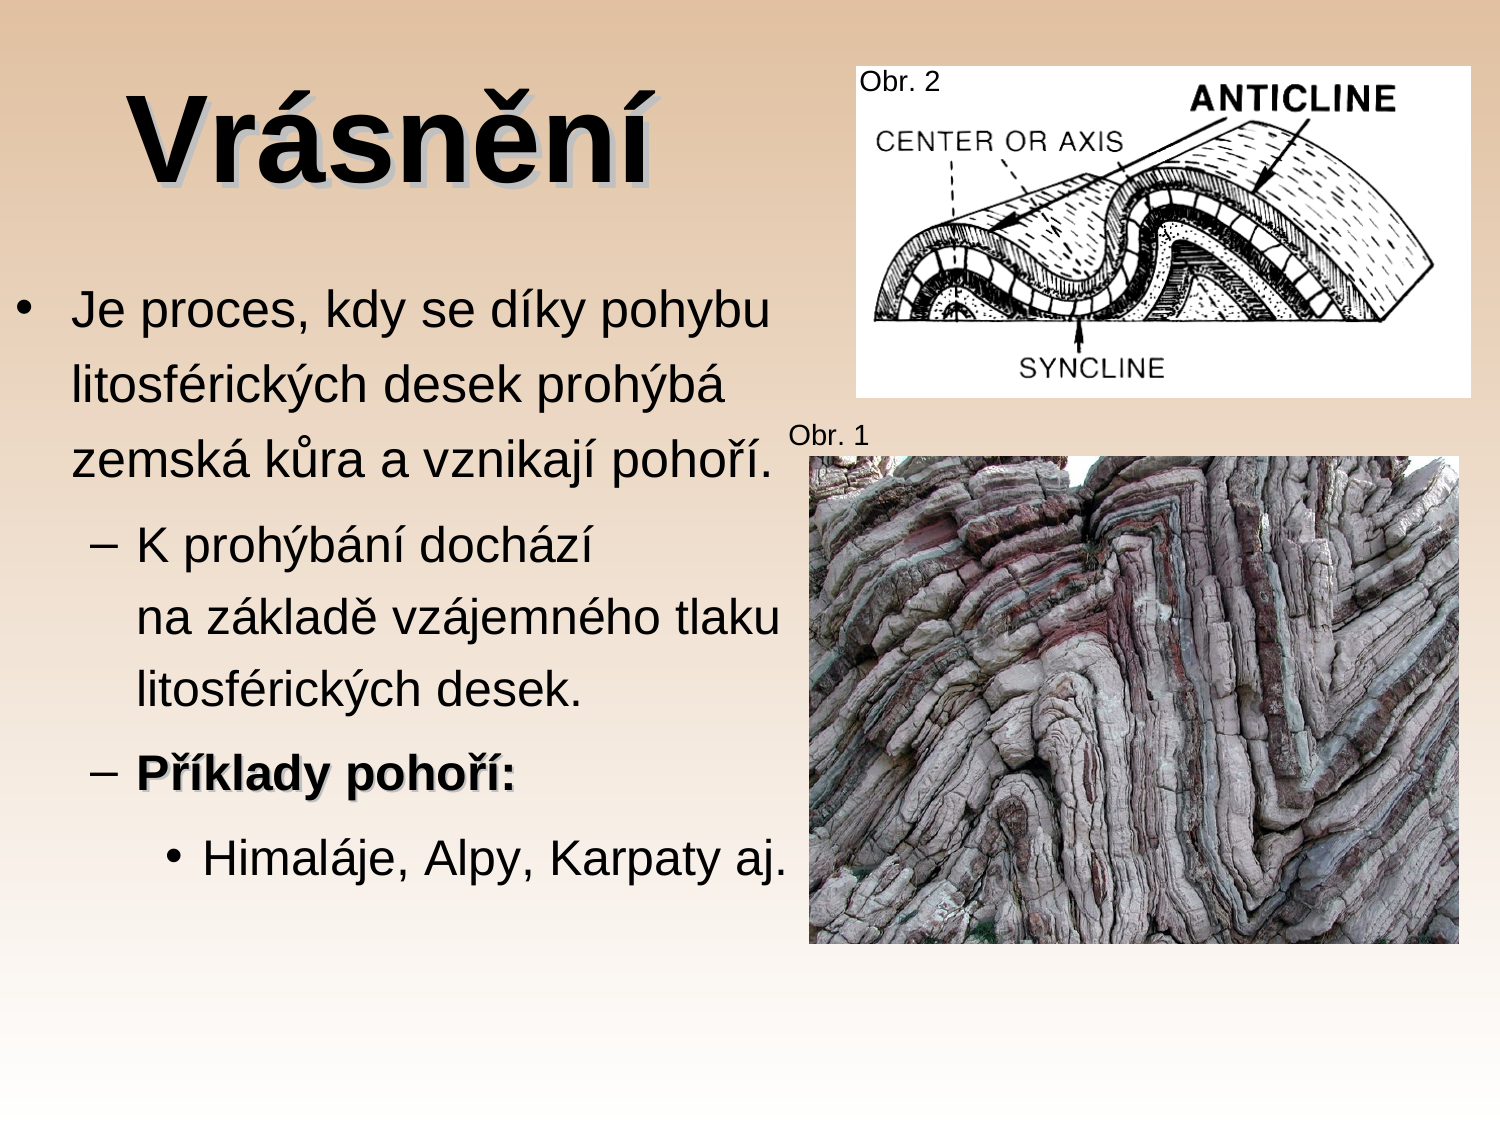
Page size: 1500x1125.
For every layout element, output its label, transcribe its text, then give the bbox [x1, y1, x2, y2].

text_box Obr. 1 [773, 408, 904, 460]
picture [809, 456, 1459, 944]
text_box Obr. 2 [844, 54, 975, 106]
picture [856, 66, 1471, 398]
list Je proces, kdy se díky pohybu litosférických desek prohýbá zemská kůra a vznikají pohoří. K prohýbání dochází na základě vzájemného tlaku litosférických desek. Příklady pohoří: Himaláje, Alpy, Karpaty aj. [0, 255, 833, 917]
title Vrásnění [75, 45, 703, 221]
